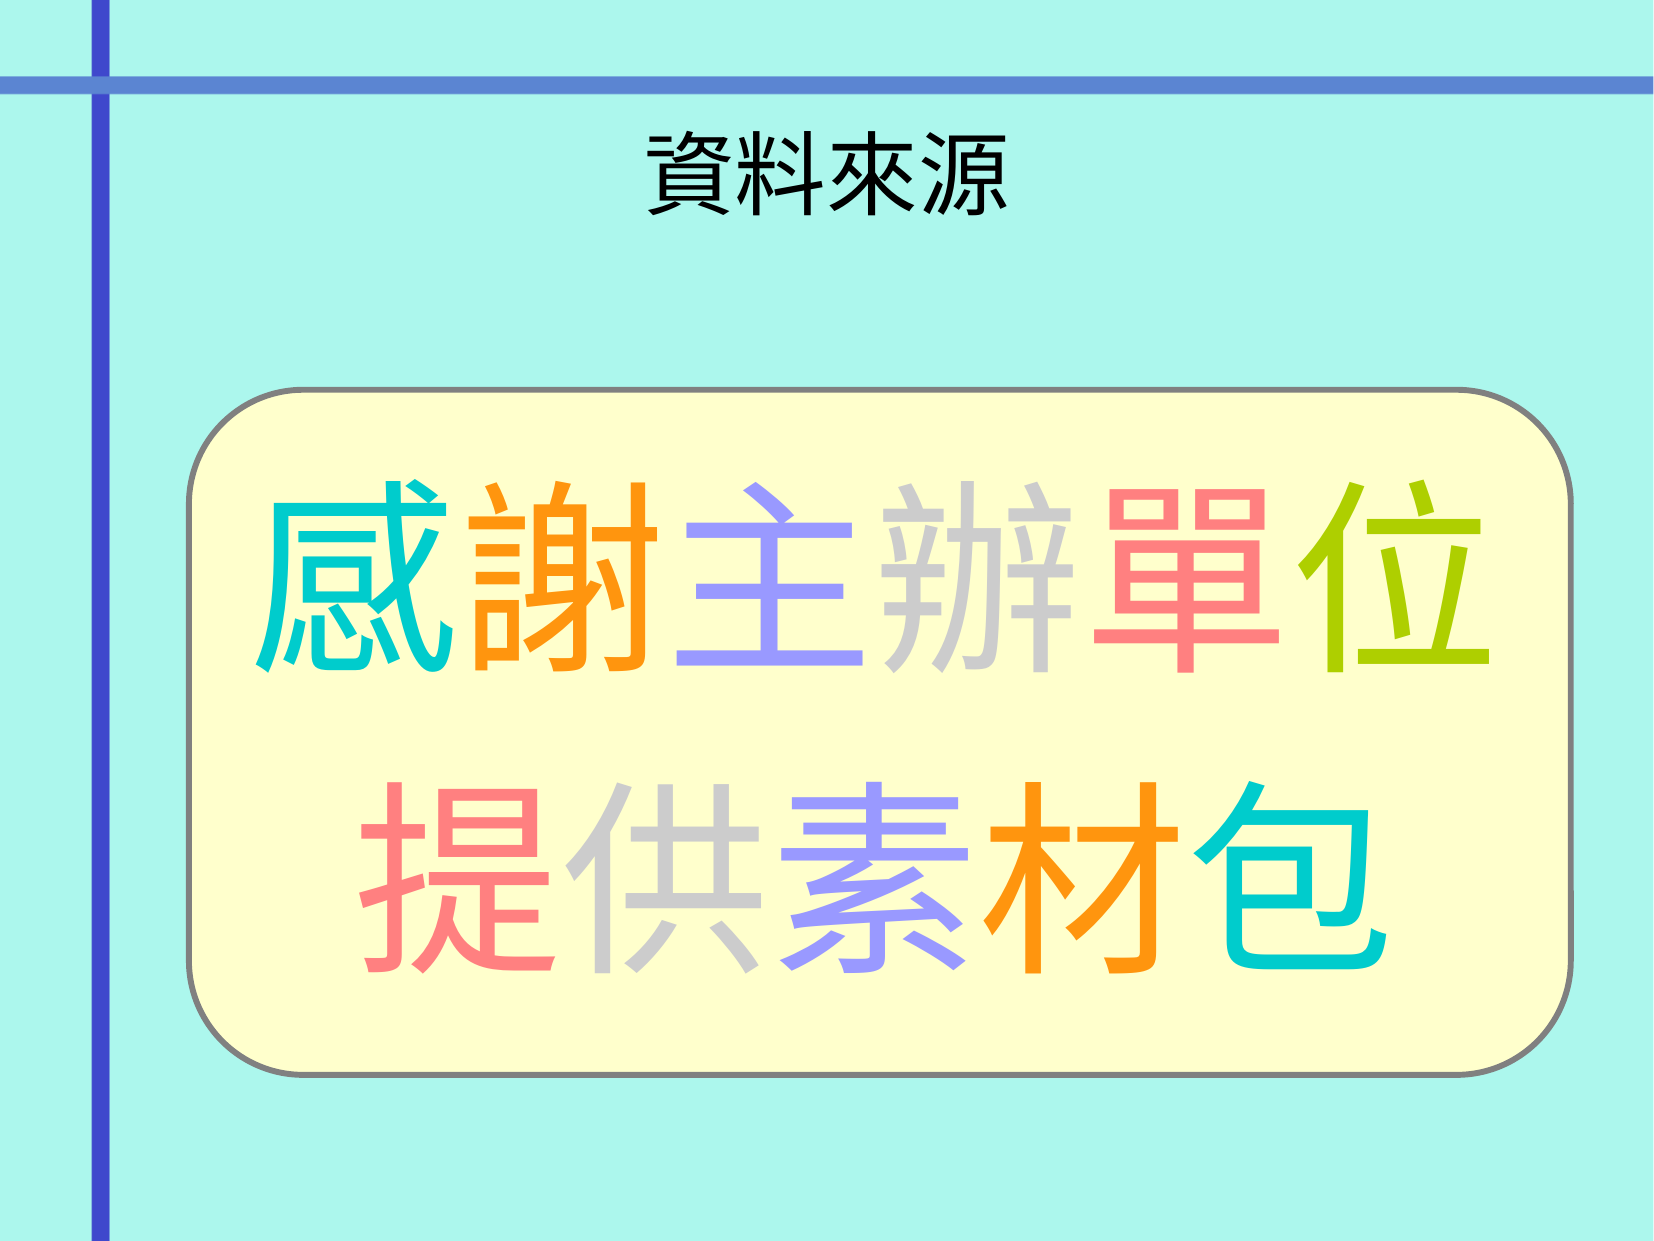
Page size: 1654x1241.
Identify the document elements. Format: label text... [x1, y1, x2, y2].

picture [0, 0, 1654, 1241]
title 資料來源 [82, 64, 1571, 272]
subtitle 感謝主辦單位 提供素材包 [129, 307, 1619, 1126]
